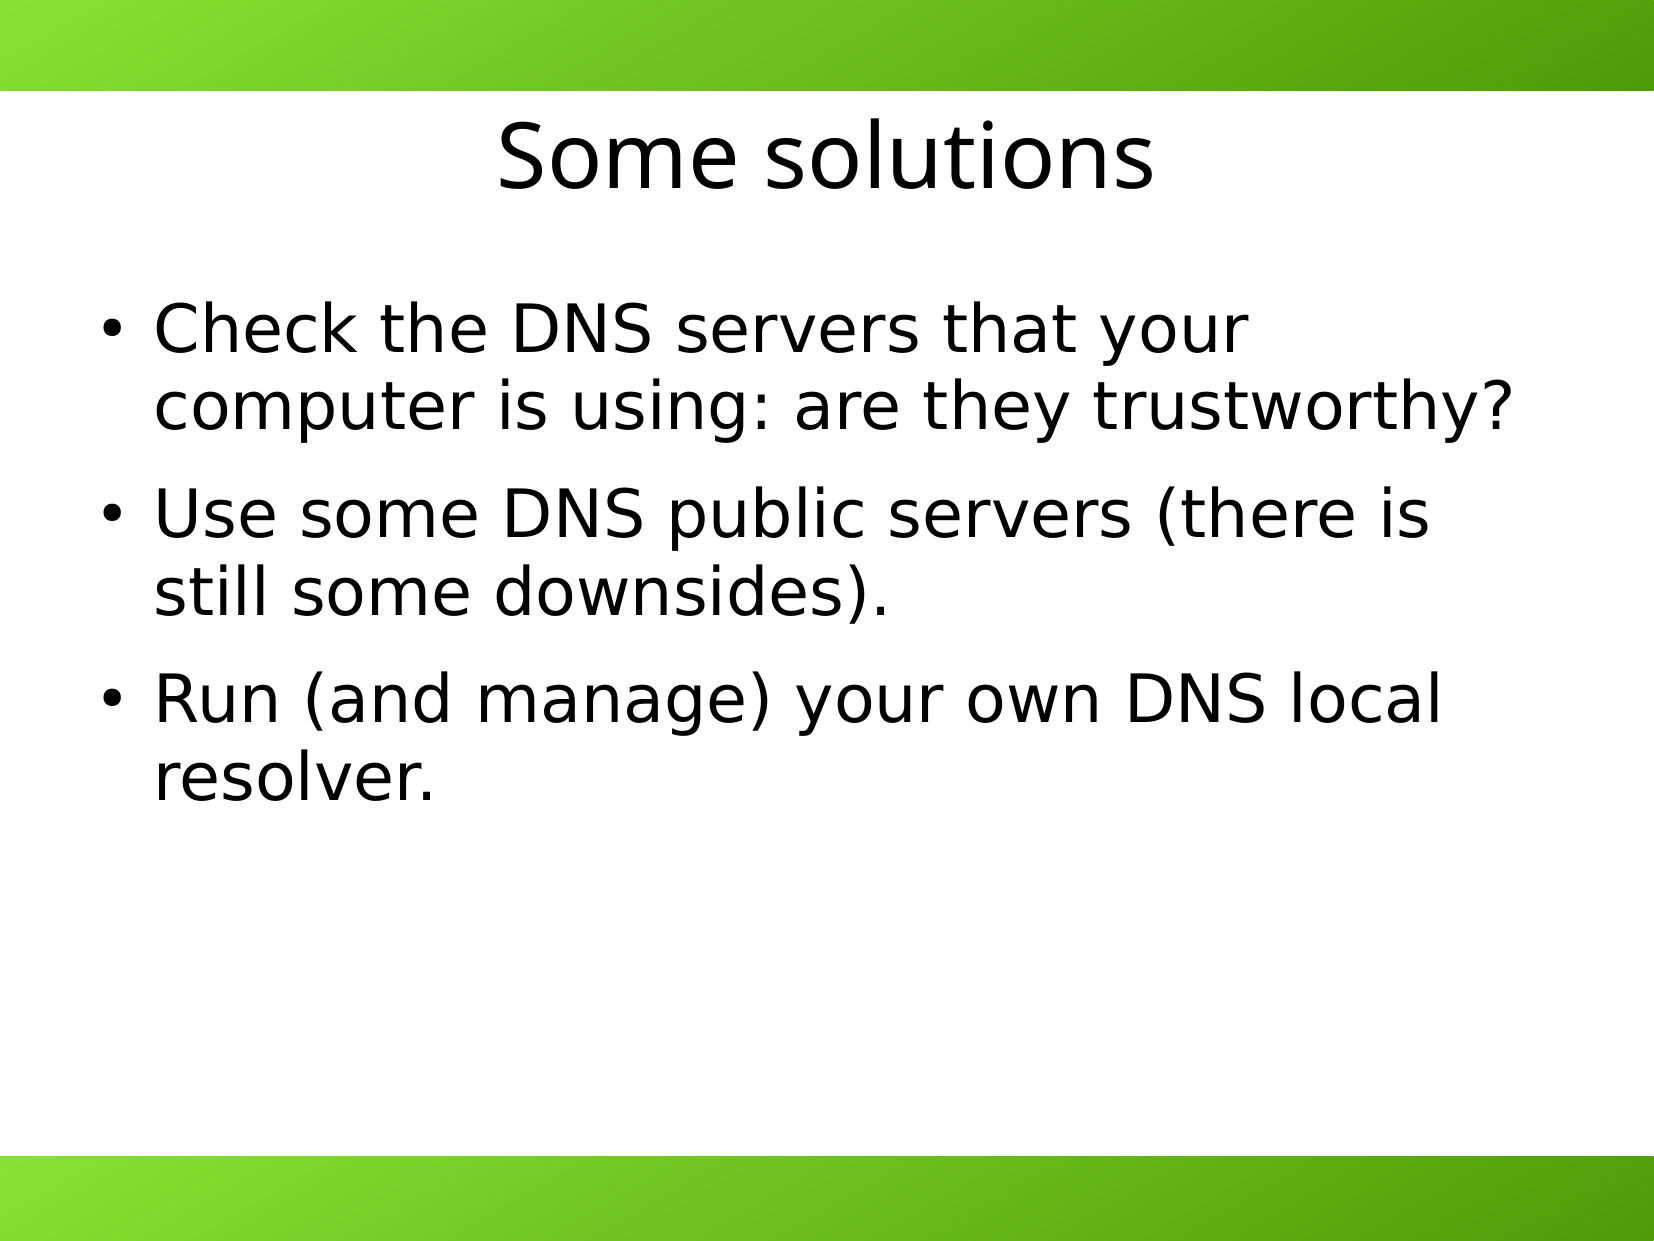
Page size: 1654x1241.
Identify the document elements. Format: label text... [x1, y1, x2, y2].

title Some solutions [82, 49, 1571, 257]
list Check the DNS servers that your computer is using: are they trustworthy? Use some DNS public servers (there is still some downsides). Run (and manage) your own DNS local resolver. [82, 290, 1571, 1010]
